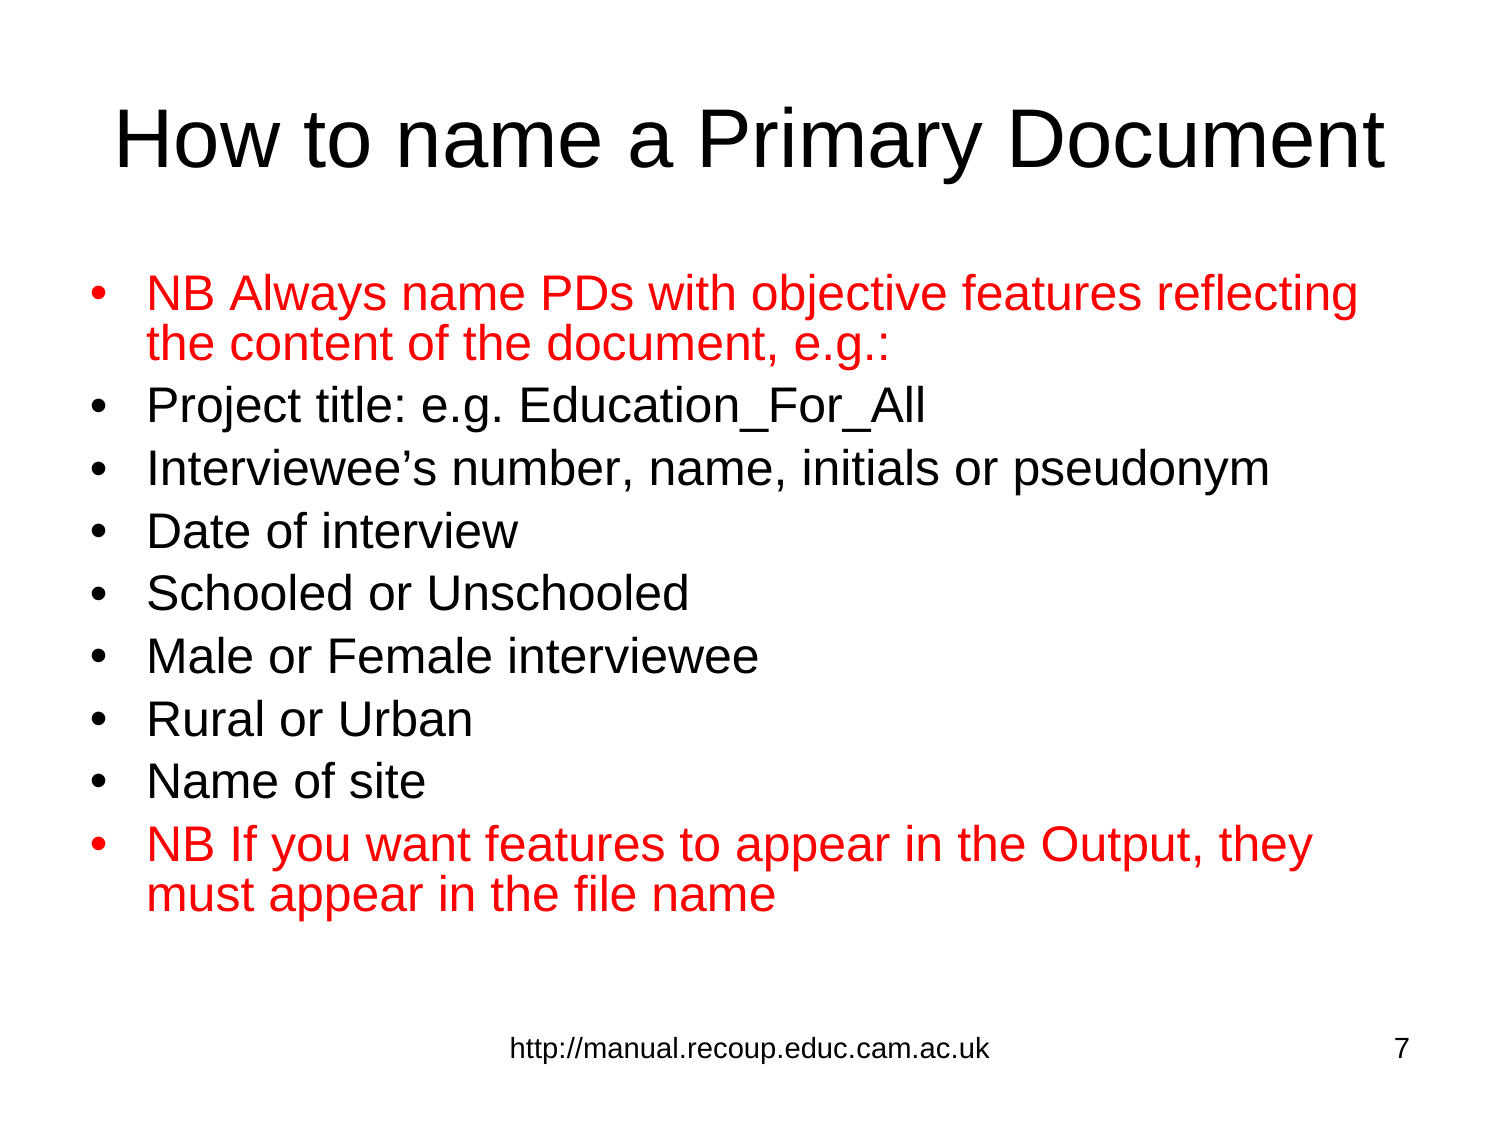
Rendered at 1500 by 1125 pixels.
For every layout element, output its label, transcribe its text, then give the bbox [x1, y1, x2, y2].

title How to name a Primary Document [75, 45, 1426, 233]
list NB Always name PDs with objective features reflecting the content of the document, e.g.: Project title: e.g. Education_For_All Interviewee’s number, name, initials or pseudonym Date of interview Schooled or Unschooled Male or Female interviewee Rural or Urban Name of site NB If you want features to appear in the Output, they must appear in the file name [75, 262, 1426, 1006]
